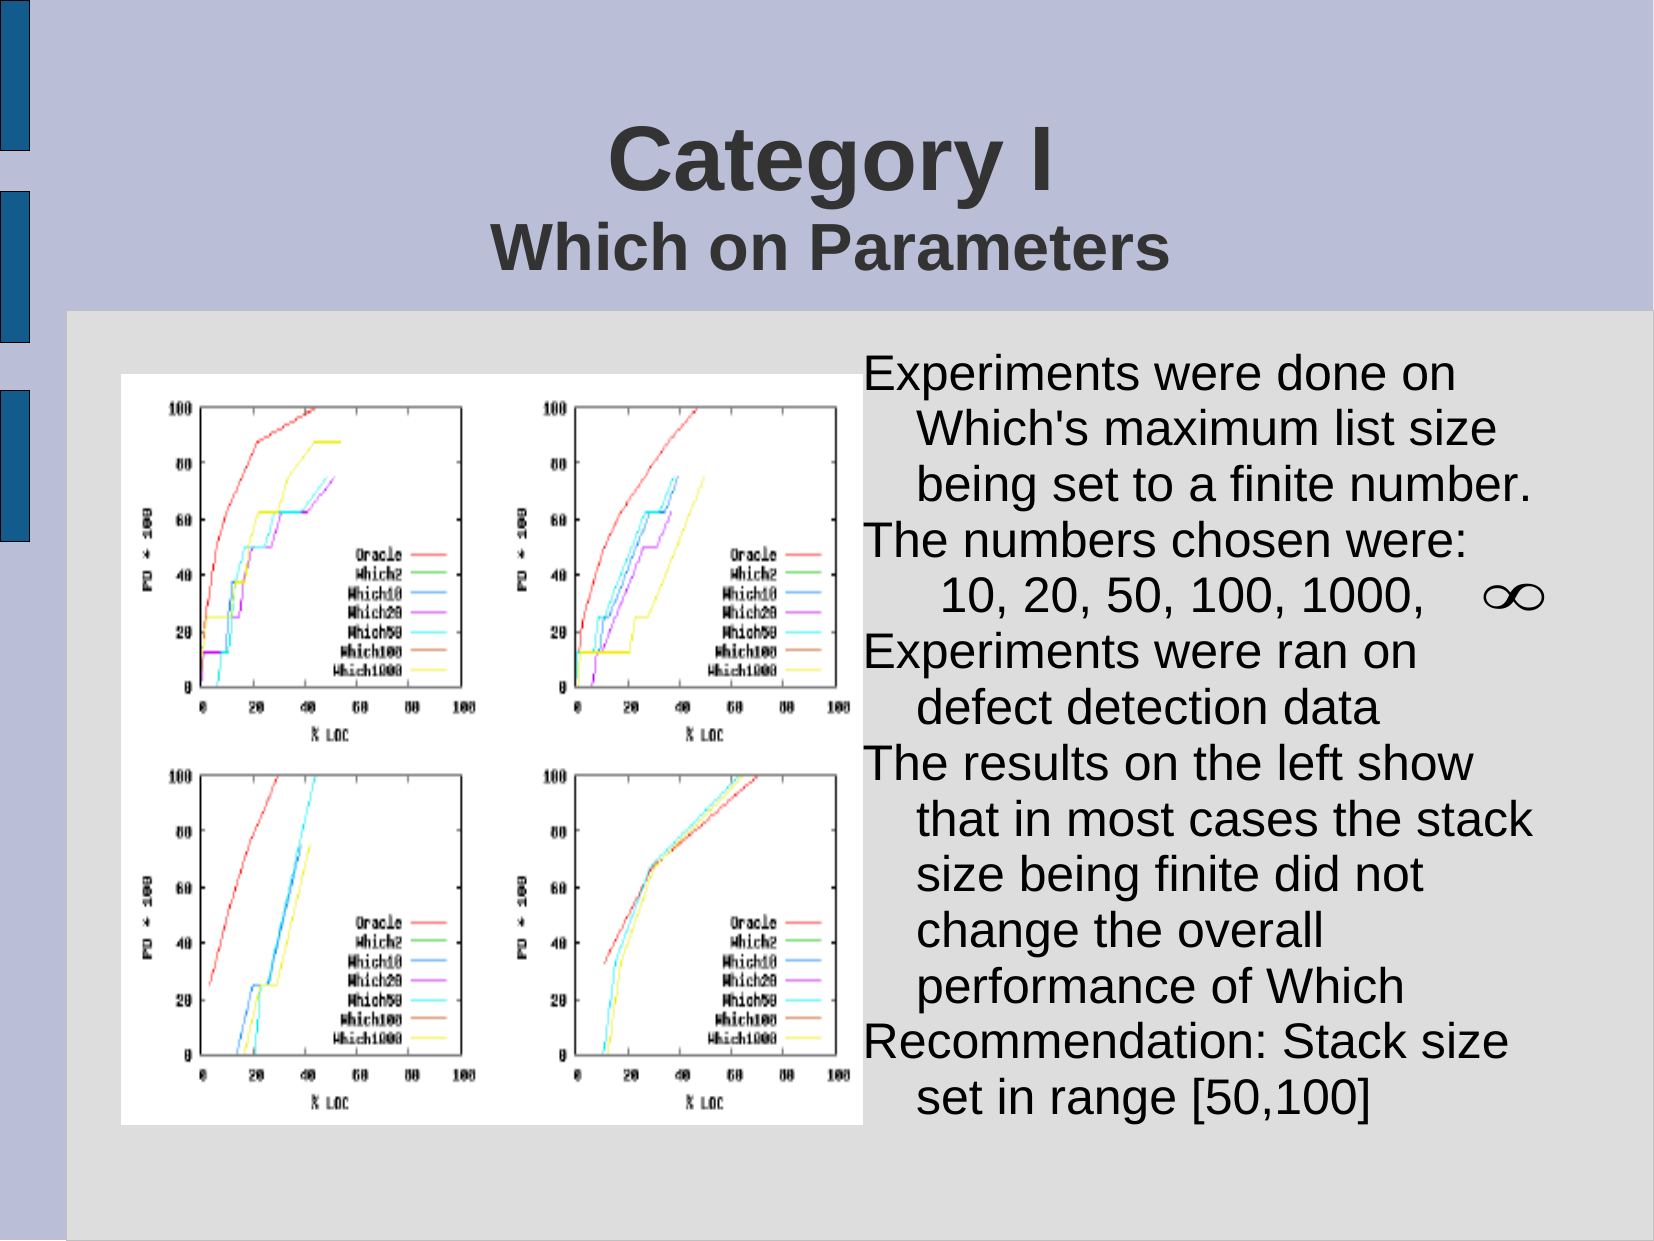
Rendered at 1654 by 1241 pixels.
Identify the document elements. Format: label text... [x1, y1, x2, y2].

title Category I Which on Parameters [125, 92, 1538, 301]
picture [121, 374, 863, 1126]
list Experiments were done on Which's maximum list size being set to a finite number. The numbers chosen were: 10, 20, 50, 100, 1000, Experiments were ran on defect detection data The results on the left show that in most cases the stack size being finite did not change the overall performance of Which Recommendation: Stack size set in range [50,100] [845, 344, 1535, 1127]
chart [1456, 556, 1570, 632]
